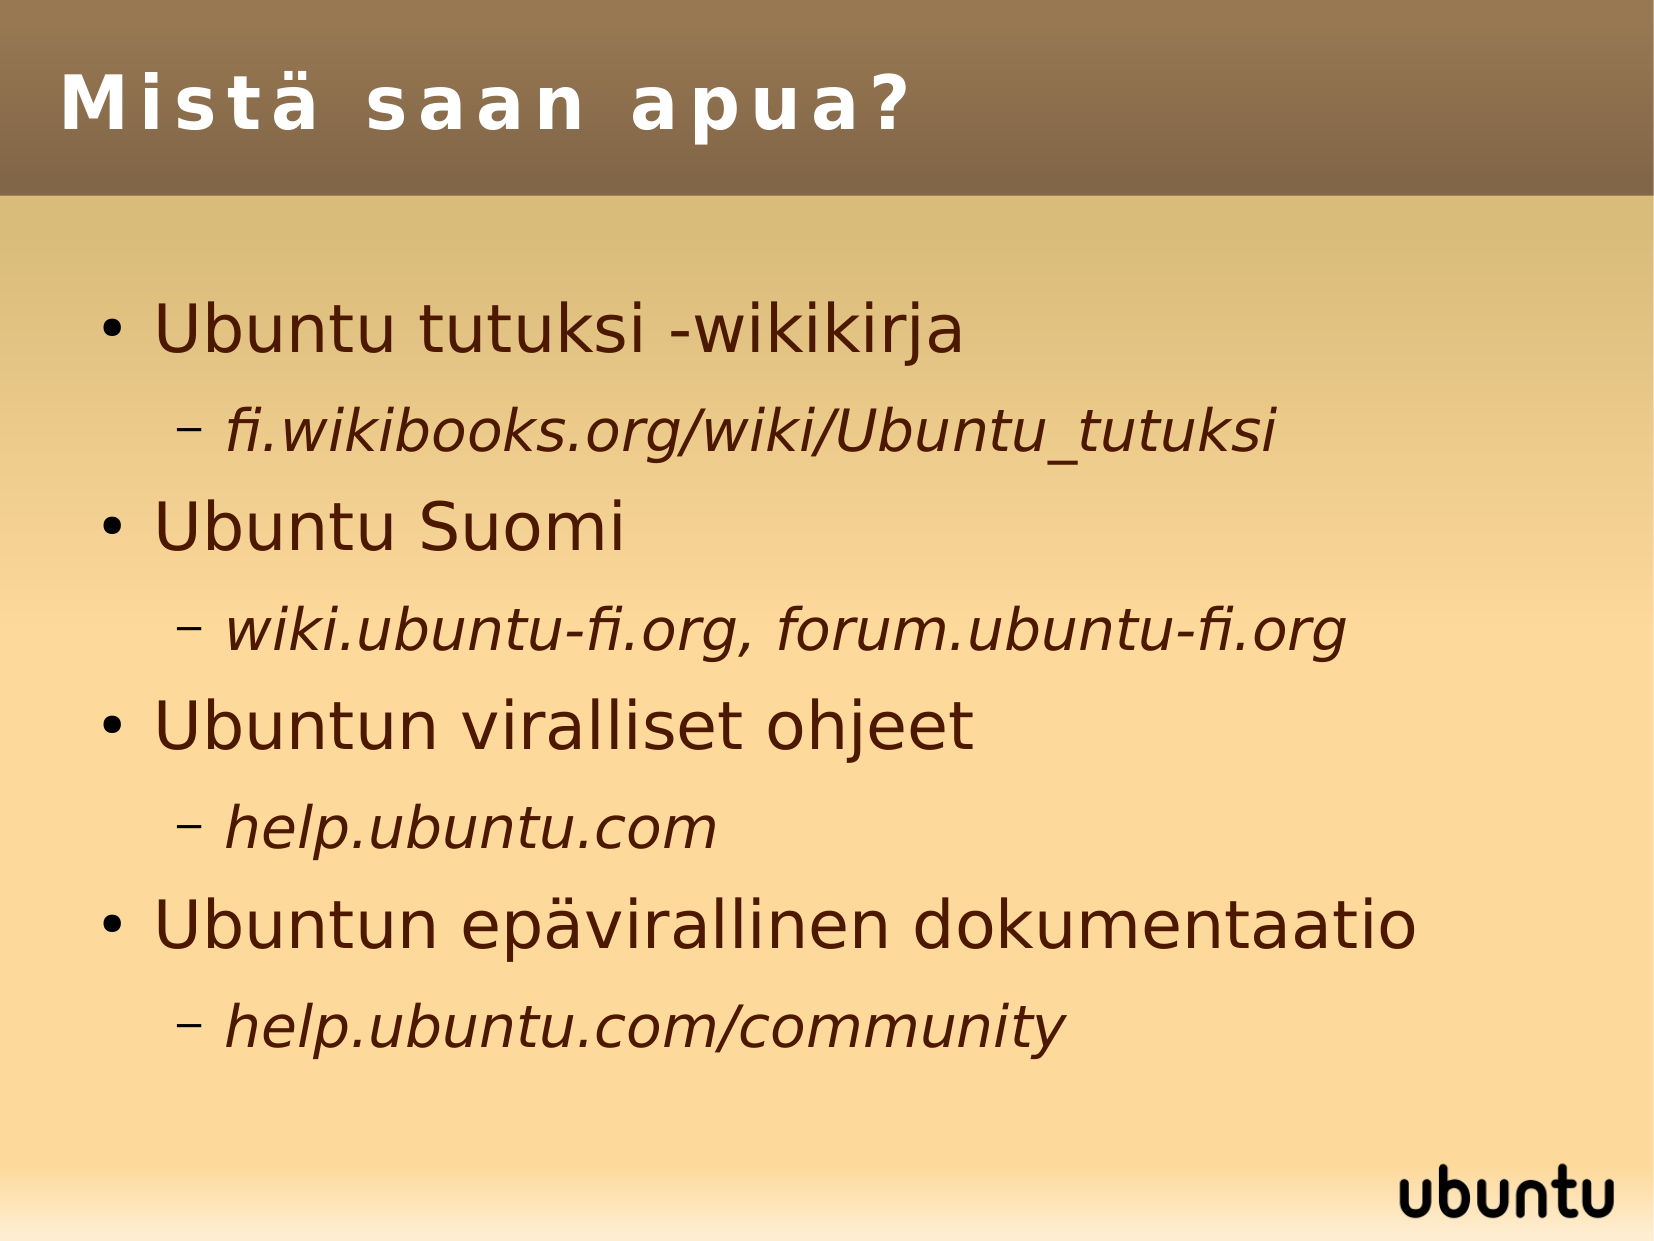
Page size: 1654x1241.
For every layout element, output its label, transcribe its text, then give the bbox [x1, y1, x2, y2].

picture [0, 0, 1654, 1241]
list Ubuntu tutuksi -wikikirja fi.wikibooks.org/wiki/Ubuntu_tutuksi Ubuntu Suomi wiki.ubuntu-fi.org, forum.ubuntu-fi.org Ubuntun viralliset ohjeet help.ubuntu.com Ubuntun epävirallinen dokumentaatio help.ubuntu.com/community [82, 290, 1571, 1109]
title Mistä saan apua? [59, 29, 1595, 178]
